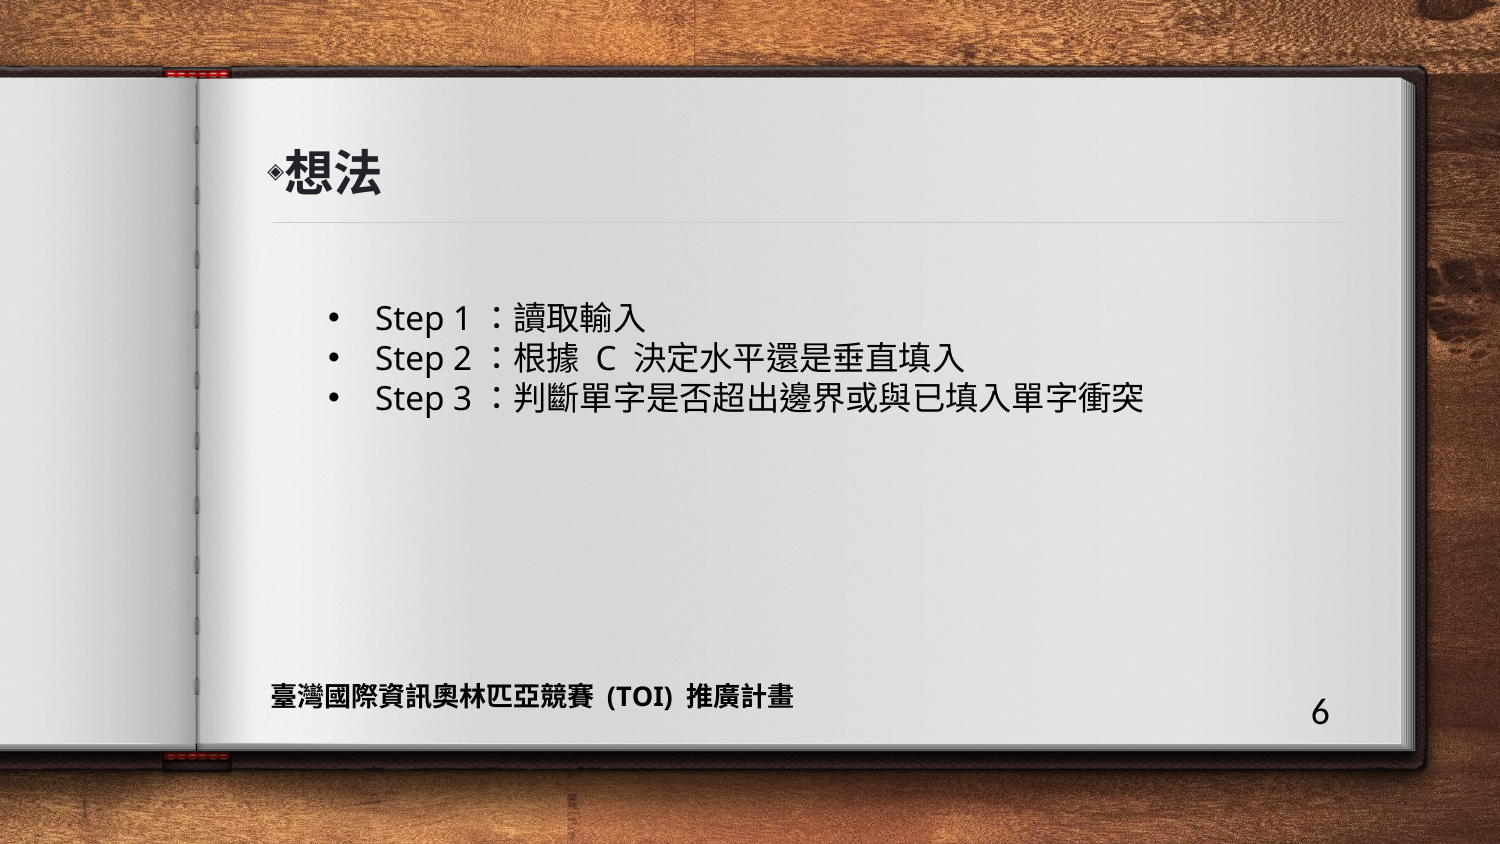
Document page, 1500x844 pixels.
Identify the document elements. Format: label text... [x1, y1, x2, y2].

text_box 6 [1295, 672, 1386, 737]
list 想法 [252, 126, 1194, 216]
text_box Step 1：讀取輸入 Step 2：根據 C 決定水平還是垂直填入 Step 3：判斷單字是否超出邊界或與已填入單字衝突 [313, 289, 1254, 426]
